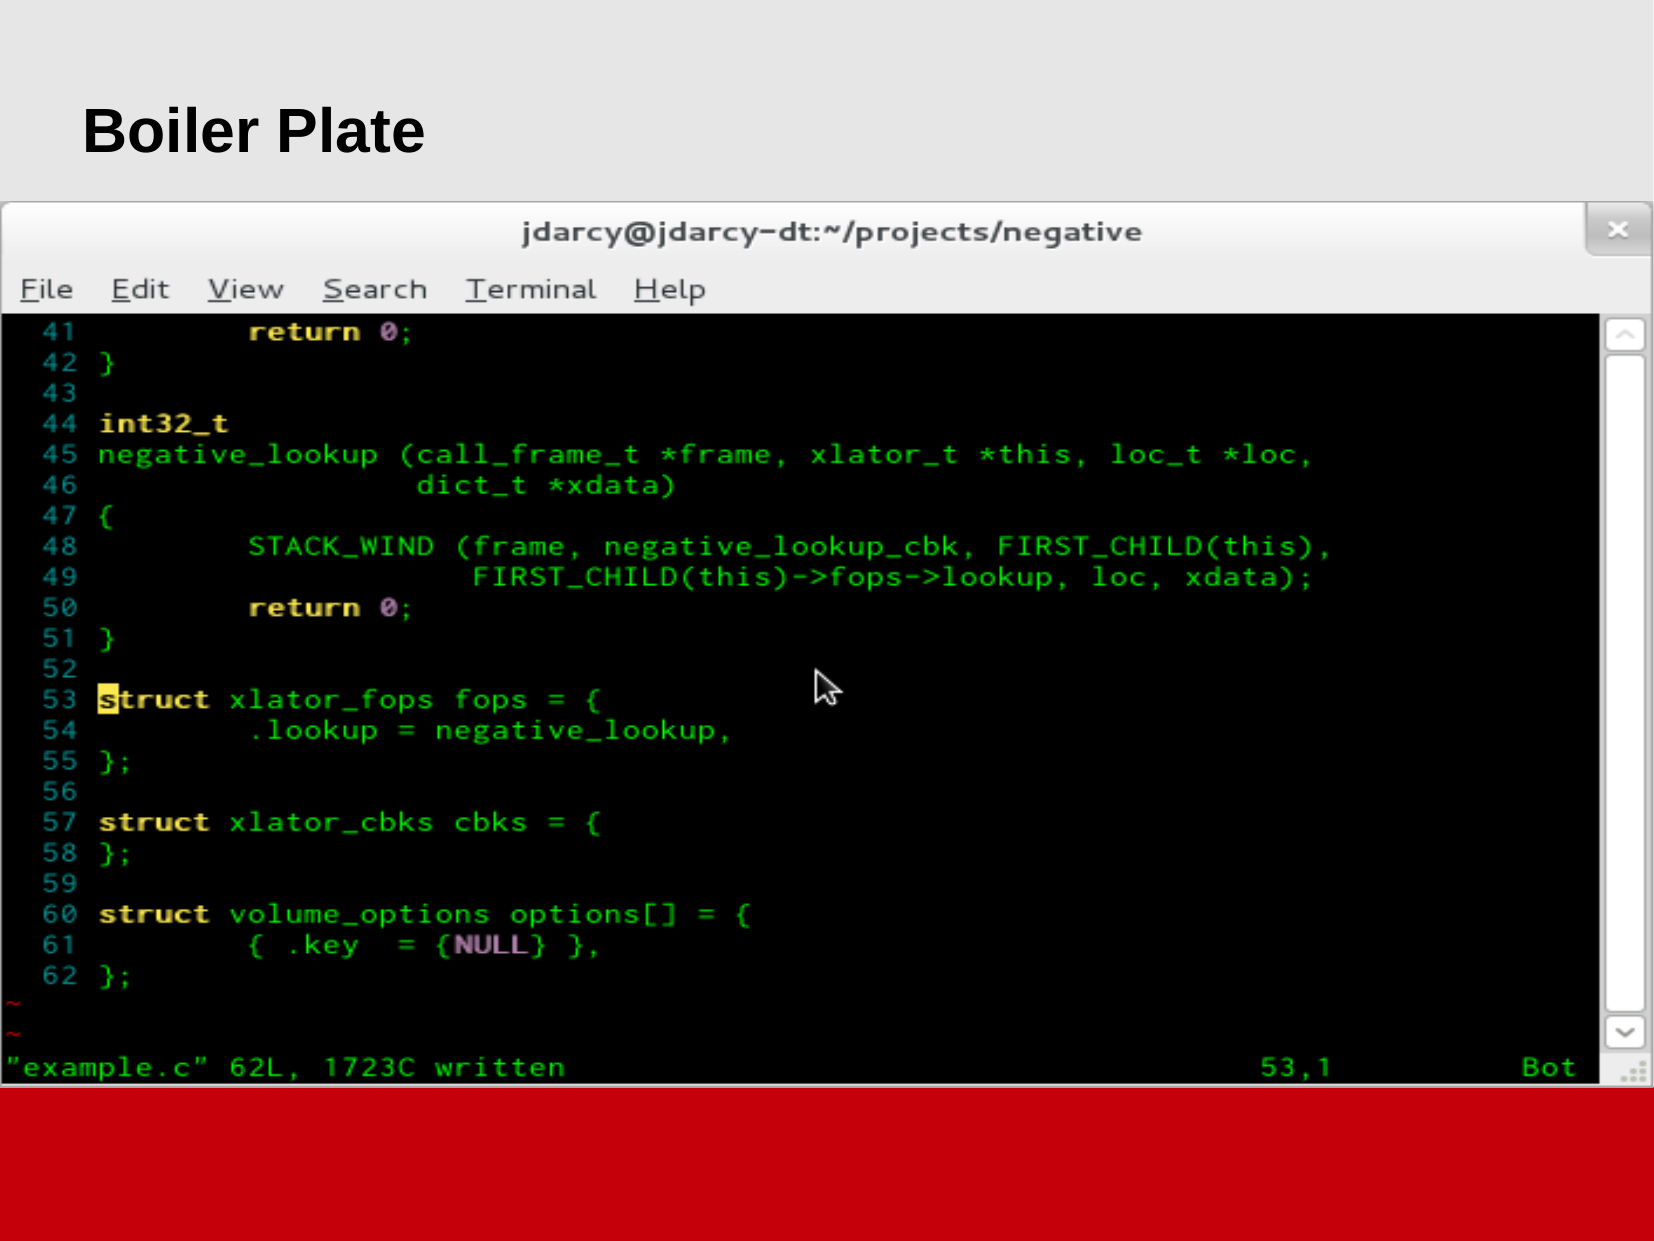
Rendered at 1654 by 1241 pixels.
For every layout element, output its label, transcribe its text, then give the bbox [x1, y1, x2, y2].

picture [0, 201, 1654, 1088]
title Boiler Plate [82, 37, 1571, 201]
